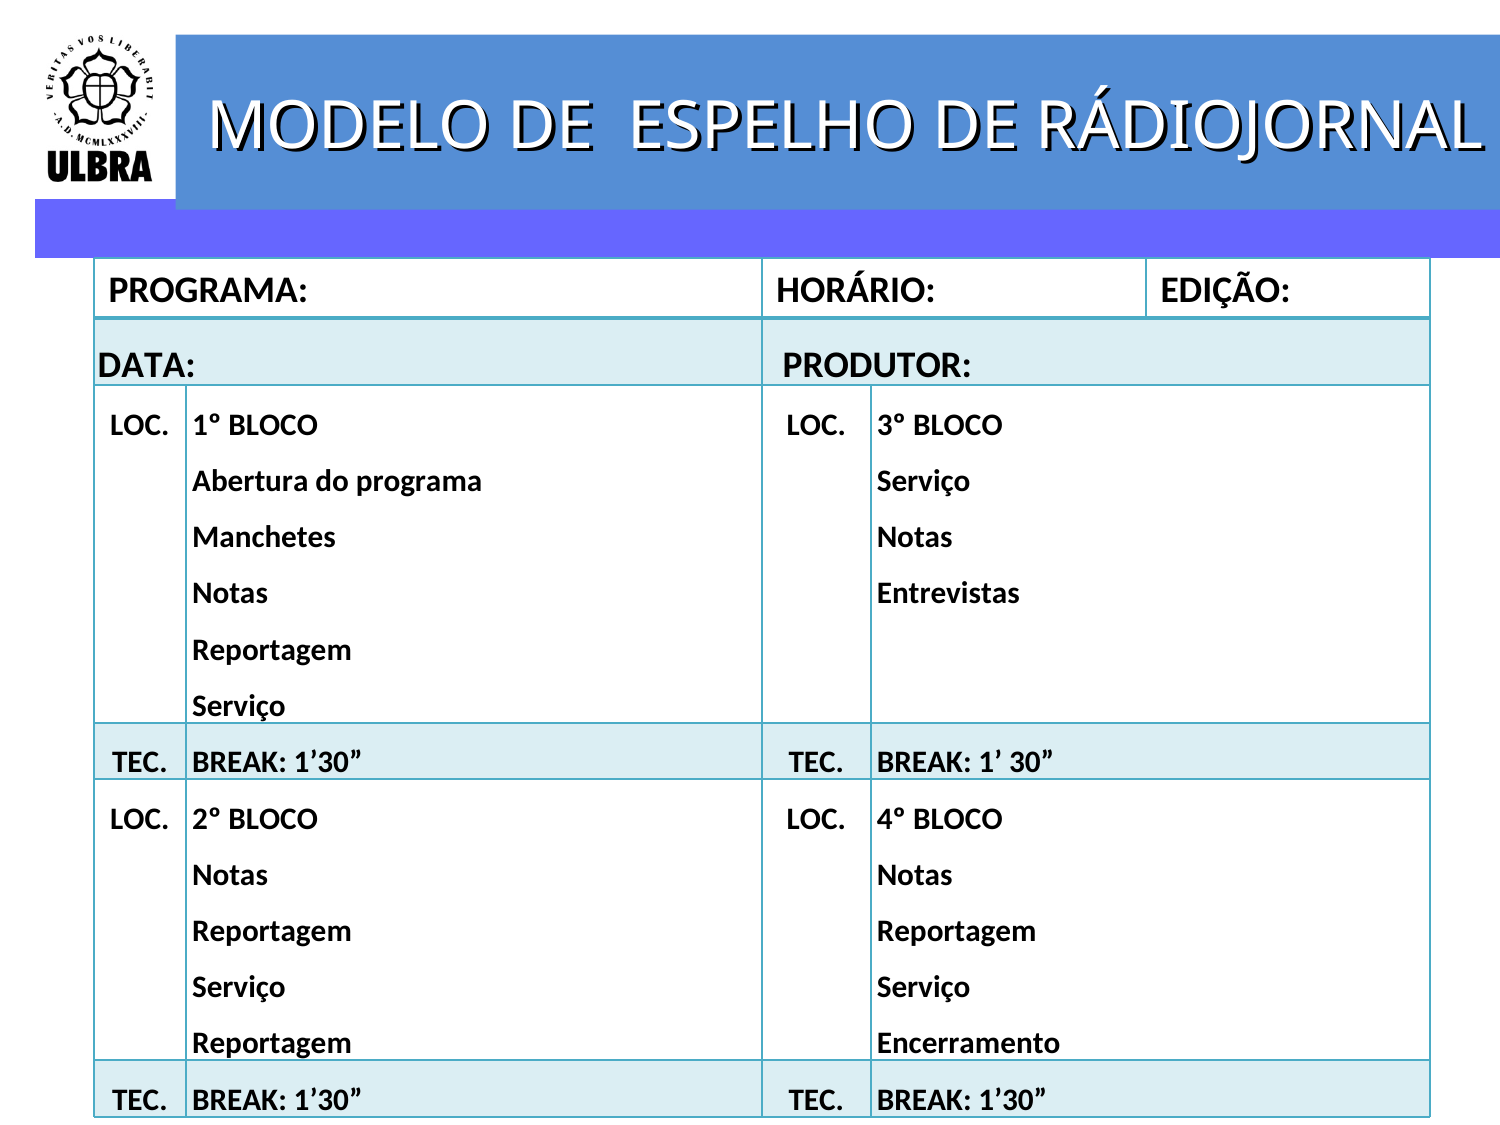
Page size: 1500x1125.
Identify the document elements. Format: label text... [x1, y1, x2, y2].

text_box EDIÇÃO: [1147, 259, 1429, 316]
text_box BREAK: 1’ 30” [872, 724, 1429, 778]
text_box LOC. [763, 780, 870, 1059]
text_box BREAK: 1’30” [187, 724, 761, 778]
text_box LOC. [763, 386, 870, 722]
text_box TEC. [95, 1061, 185, 1116]
text_box LOC. [95, 386, 185, 722]
text_box 3º BLOCO Serviço Notas Entrevistas [872, 386, 1429, 722]
text_box BREAK: 1’30” [187, 1061, 761, 1116]
text_box PROGRAMA: [95, 259, 761, 316]
text_box TEC. [763, 724, 870, 778]
text_box PRODUTOR: [763, 320, 1429, 384]
text_box DATA: [95, 320, 761, 384]
text_box LOC. [95, 780, 185, 1059]
text_box 4º BLOCO Notas Reportagem Serviço Encerramento [872, 780, 1429, 1059]
title MODELO DE ESPELHO DE RÁDIOJORNAL [175, 34, 1500, 210]
picture [46, 35, 153, 182]
text_box 1º BLOCO Abertura do programa Manchetes Notas Reportagem Serviço [187, 386, 761, 722]
text_box 2º BLOCO Notas Reportagem Serviço Reportagem [187, 780, 761, 1059]
text_box TEC. [763, 1061, 870, 1116]
text_box TEC. [95, 724, 185, 778]
text_box HORÁRIO: [763, 259, 1145, 316]
text_box BREAK: 1’30” [872, 1061, 1429, 1116]
